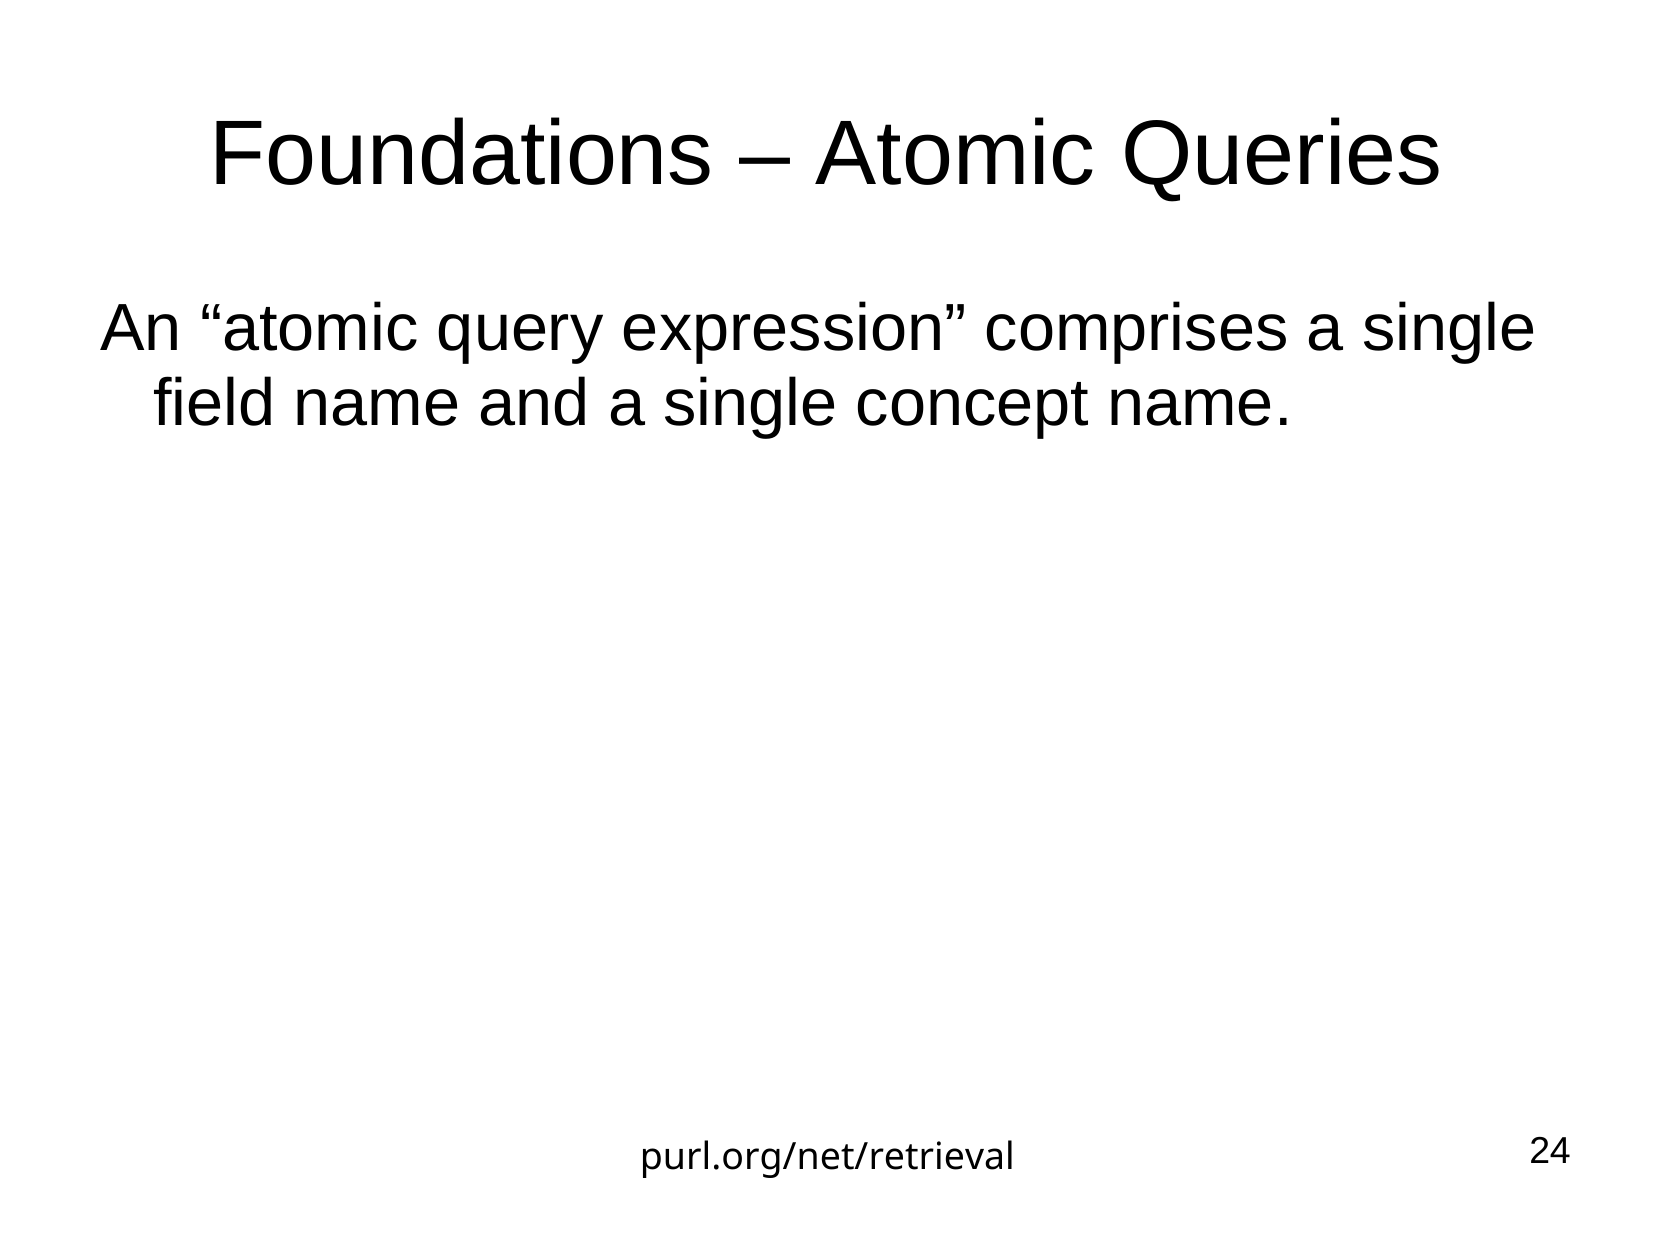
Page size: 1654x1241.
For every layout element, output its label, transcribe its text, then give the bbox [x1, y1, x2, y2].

list An “atomic query expression” comprises a single field name and a single concept name. [82, 290, 1571, 1109]
title Foundations – Atomic Queries [82, 49, 1571, 257]
